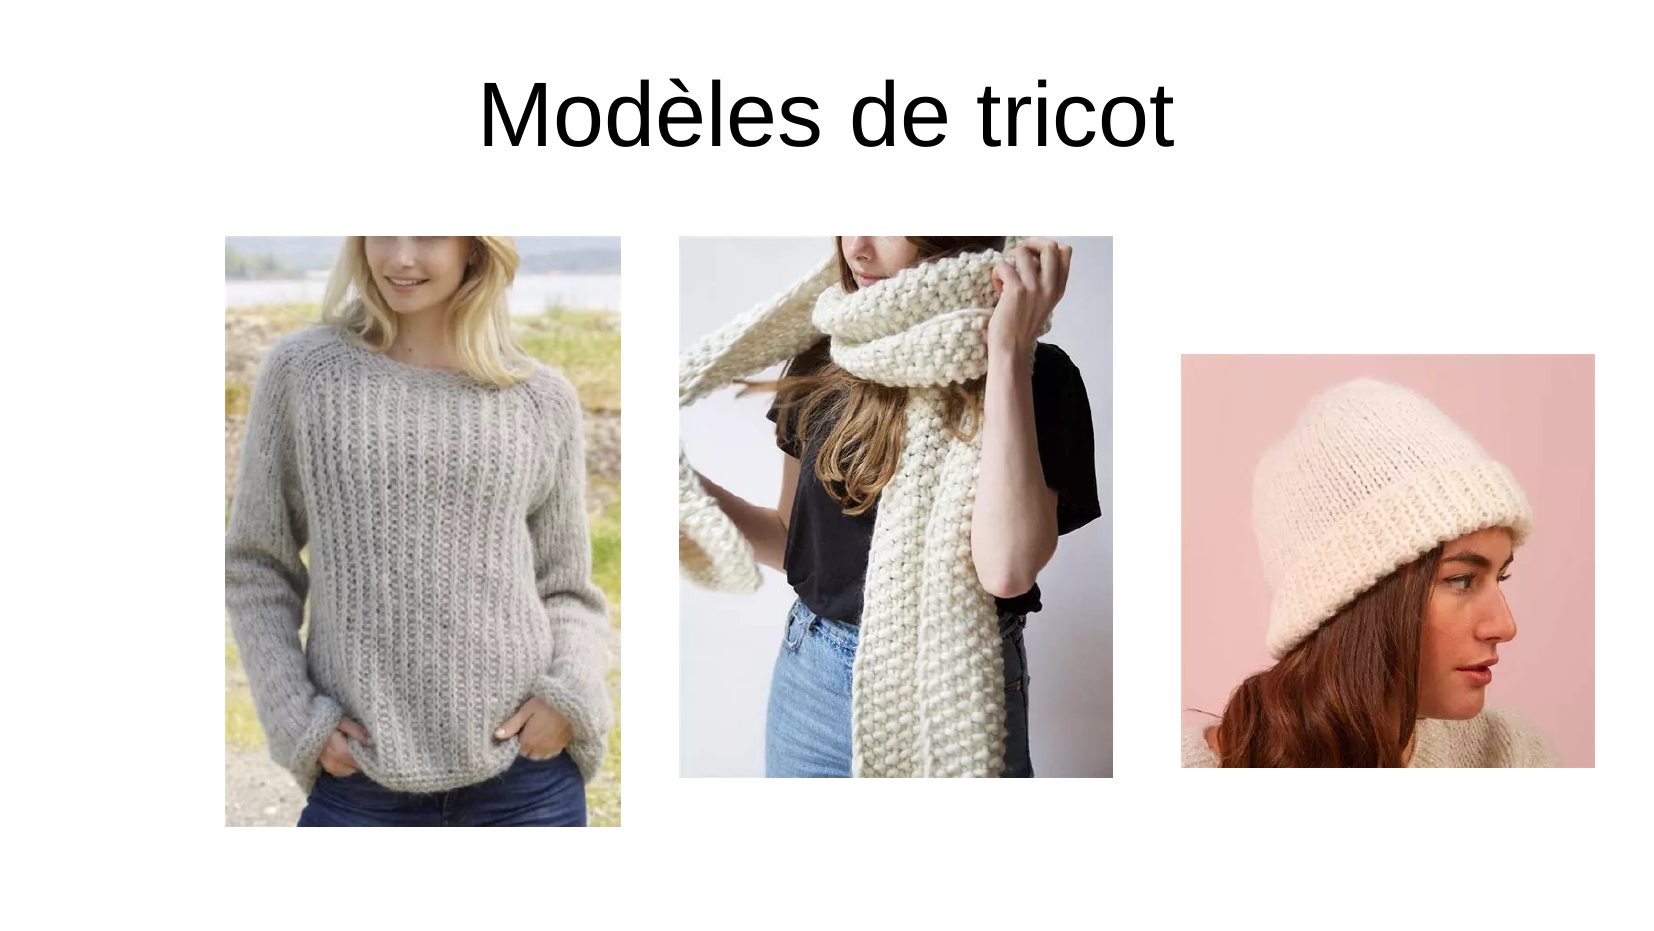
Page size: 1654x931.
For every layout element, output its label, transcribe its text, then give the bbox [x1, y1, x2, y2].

picture [679, 236, 1113, 778]
title Modèles de tricot [82, 37, 1571, 193]
picture [1181, 354, 1595, 768]
picture [225, 236, 621, 827]
